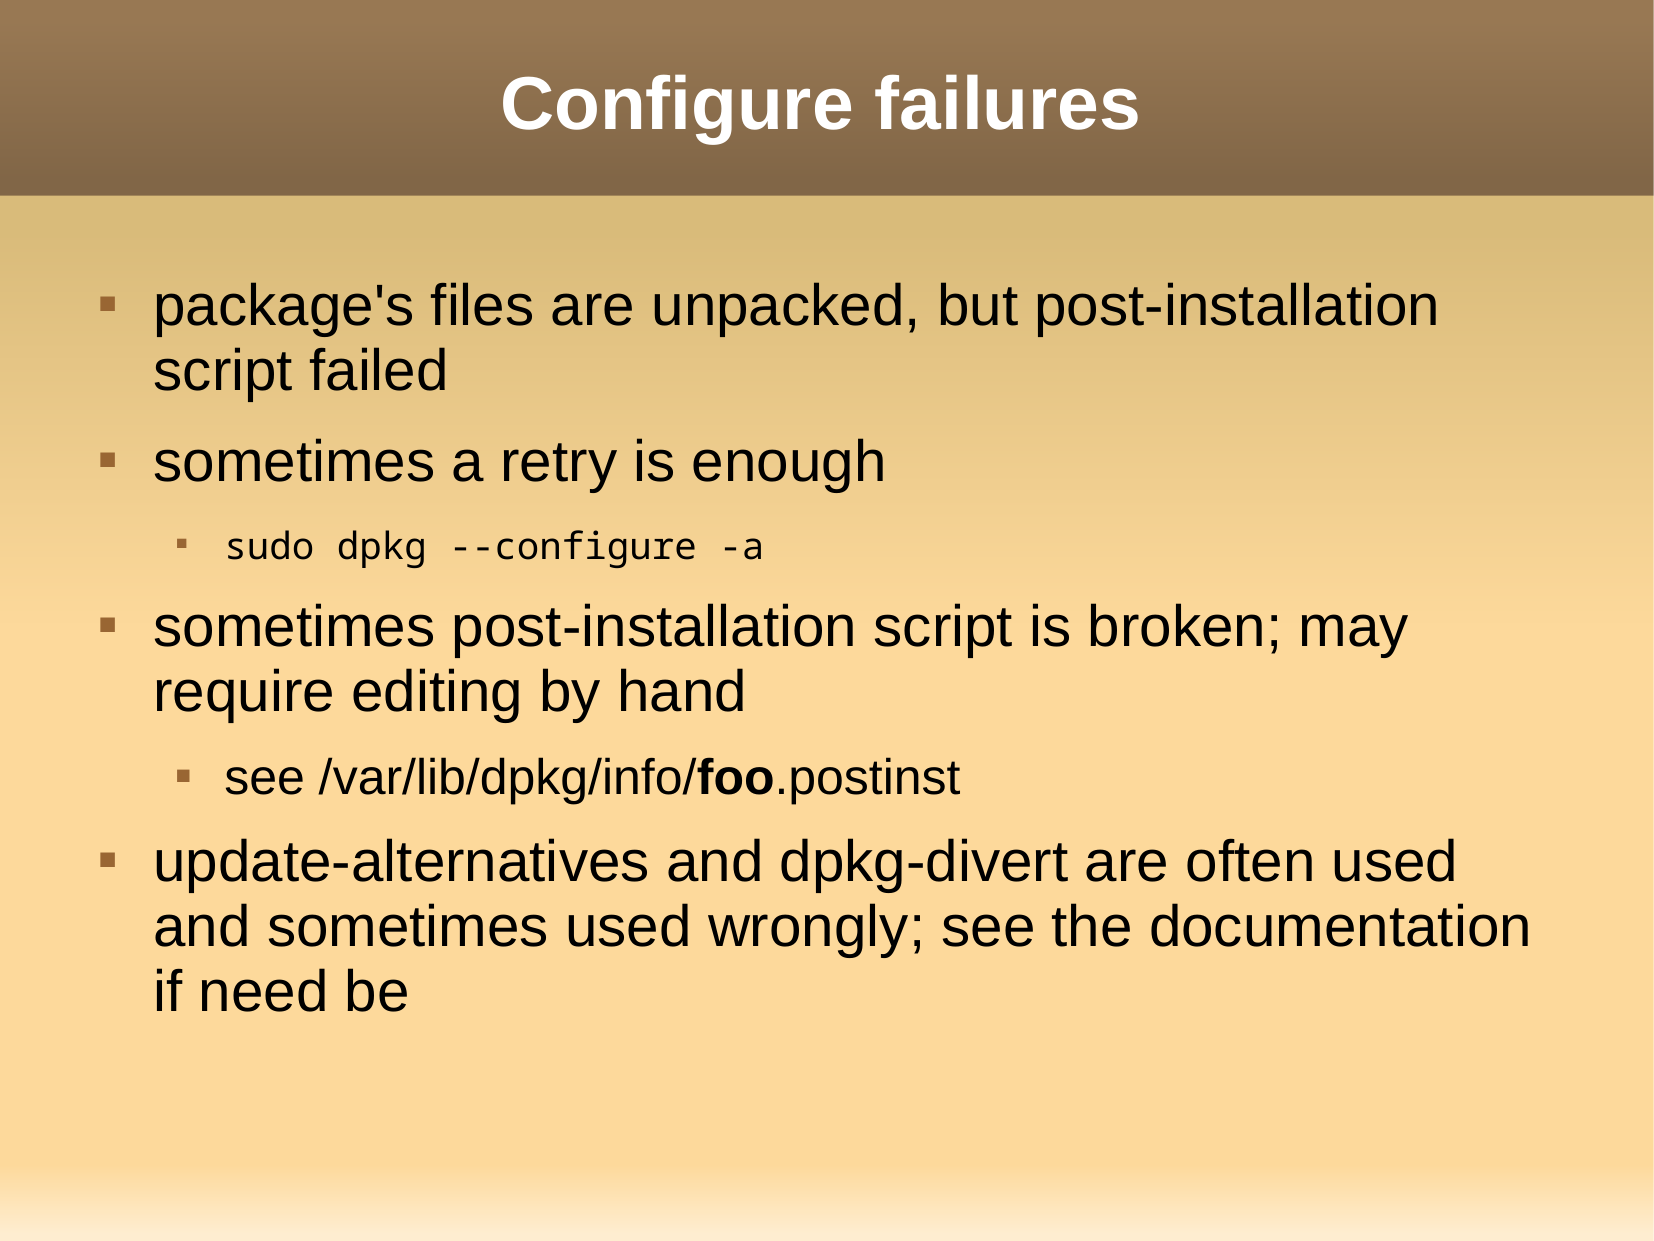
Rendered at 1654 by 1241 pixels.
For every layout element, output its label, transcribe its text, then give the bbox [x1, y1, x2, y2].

picture [0, 0, 1654, 1241]
list package's files are unpacked, but post-installation script failed sometimes a retry is enough sudo dpkg --configure -a sometimes post-installation script is broken; may require editing by hand see /var/lib/dpkg/info/foo.postinst update-alternatives and dpkg-divert are often used and sometimes used wrongly; see the documentation if need be [82, 272, 1571, 1077]
title Configure failures [76, 0, 1565, 208]
